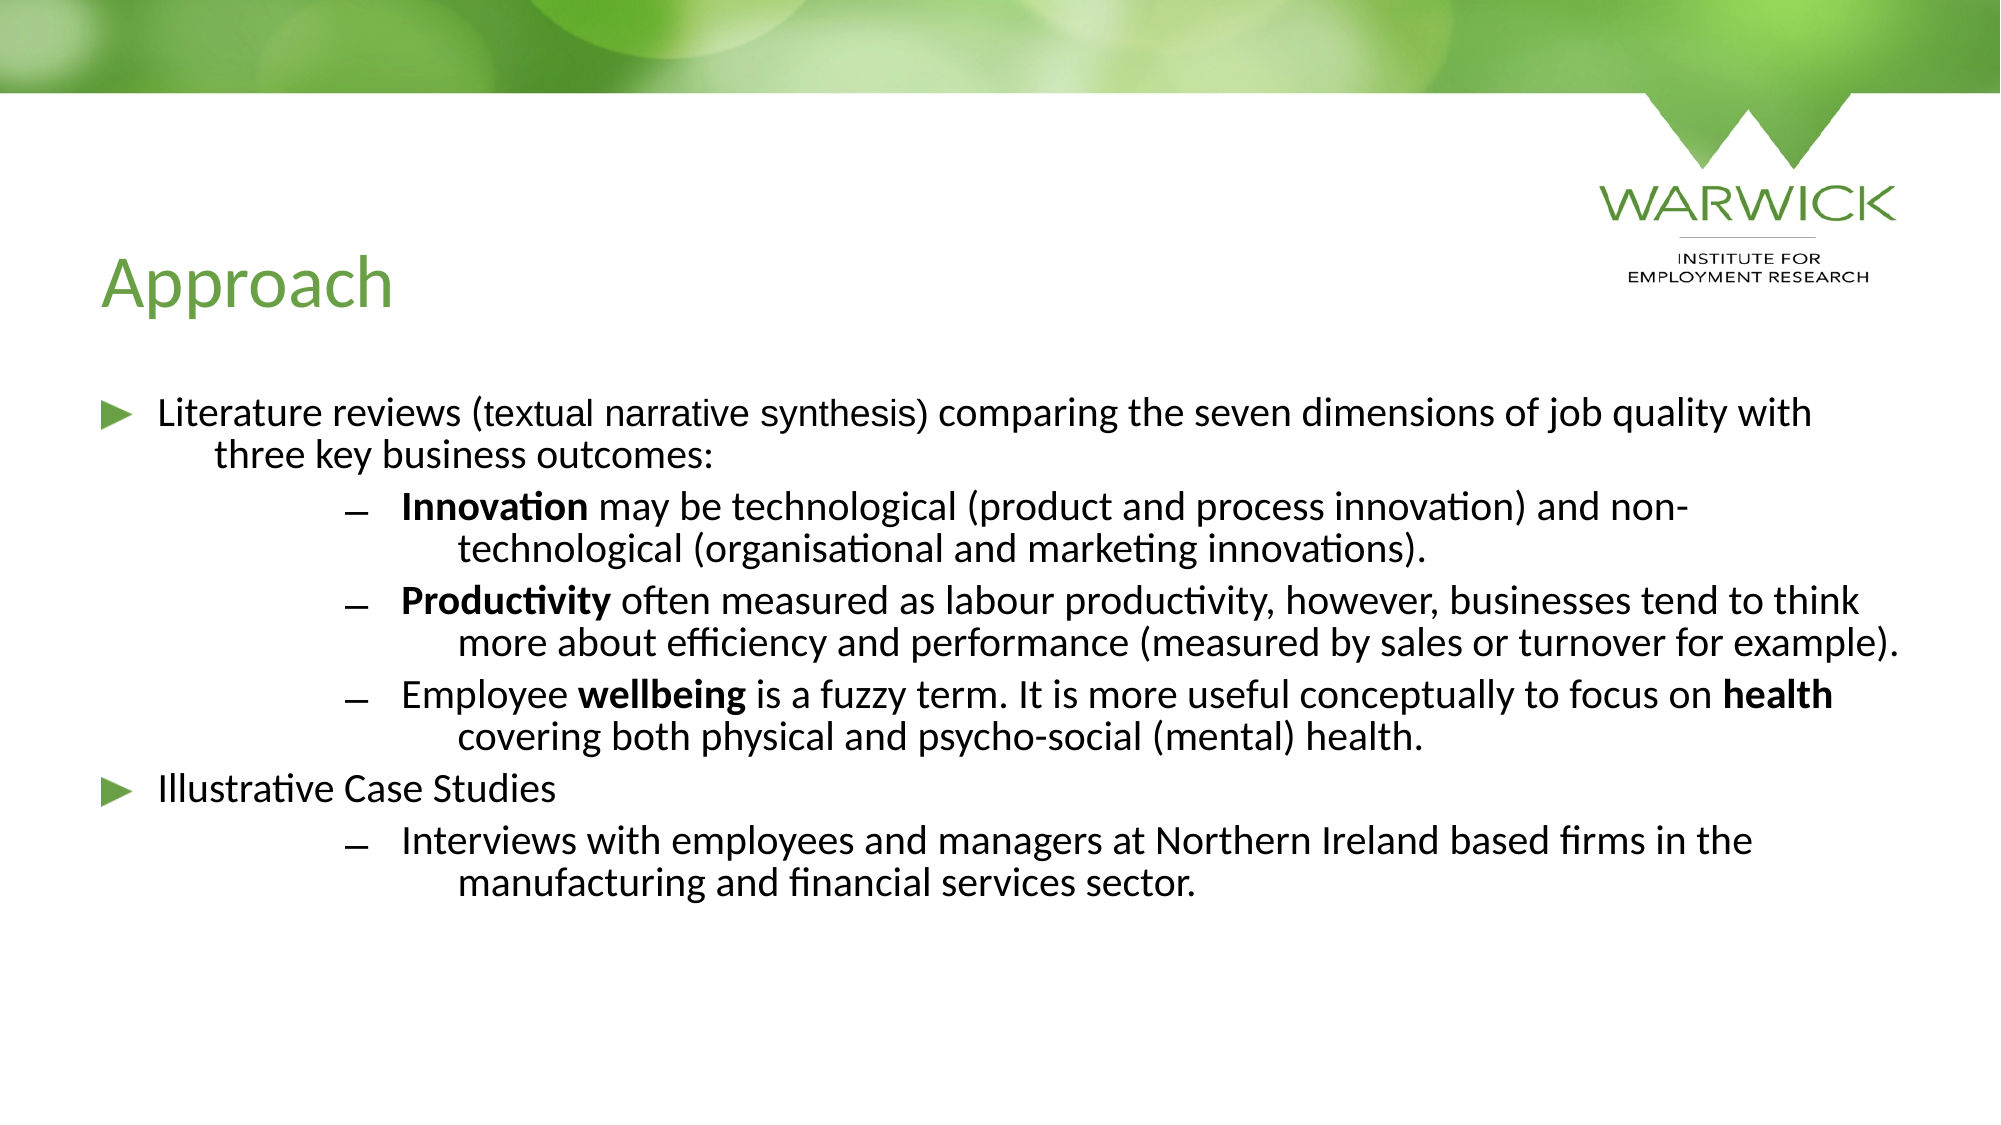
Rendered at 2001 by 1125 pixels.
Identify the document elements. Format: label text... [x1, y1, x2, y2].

list Approach [86, 243, 1552, 350]
list Literature reviews (textual narrative synthesis) comparing the seven dimensions of job quality with three key business outcomes: Innovation may be technological (product and process innovation) and non-technological (organisational and marketing innovations). Productivity often measured as labour productivity, however, businesses tend to think more about efficiency and performance (measured by sales or turnover for example). Employee wellbeing is a fuzzy term. It is more useful conceptually to focus on health covering both physical and psycho-social (mental) health. Illustrative Case Studies Interviews with employees and managers at Northern Ireland based firms in the manufacturing and financial services sector. [86, 350, 1930, 1071]
